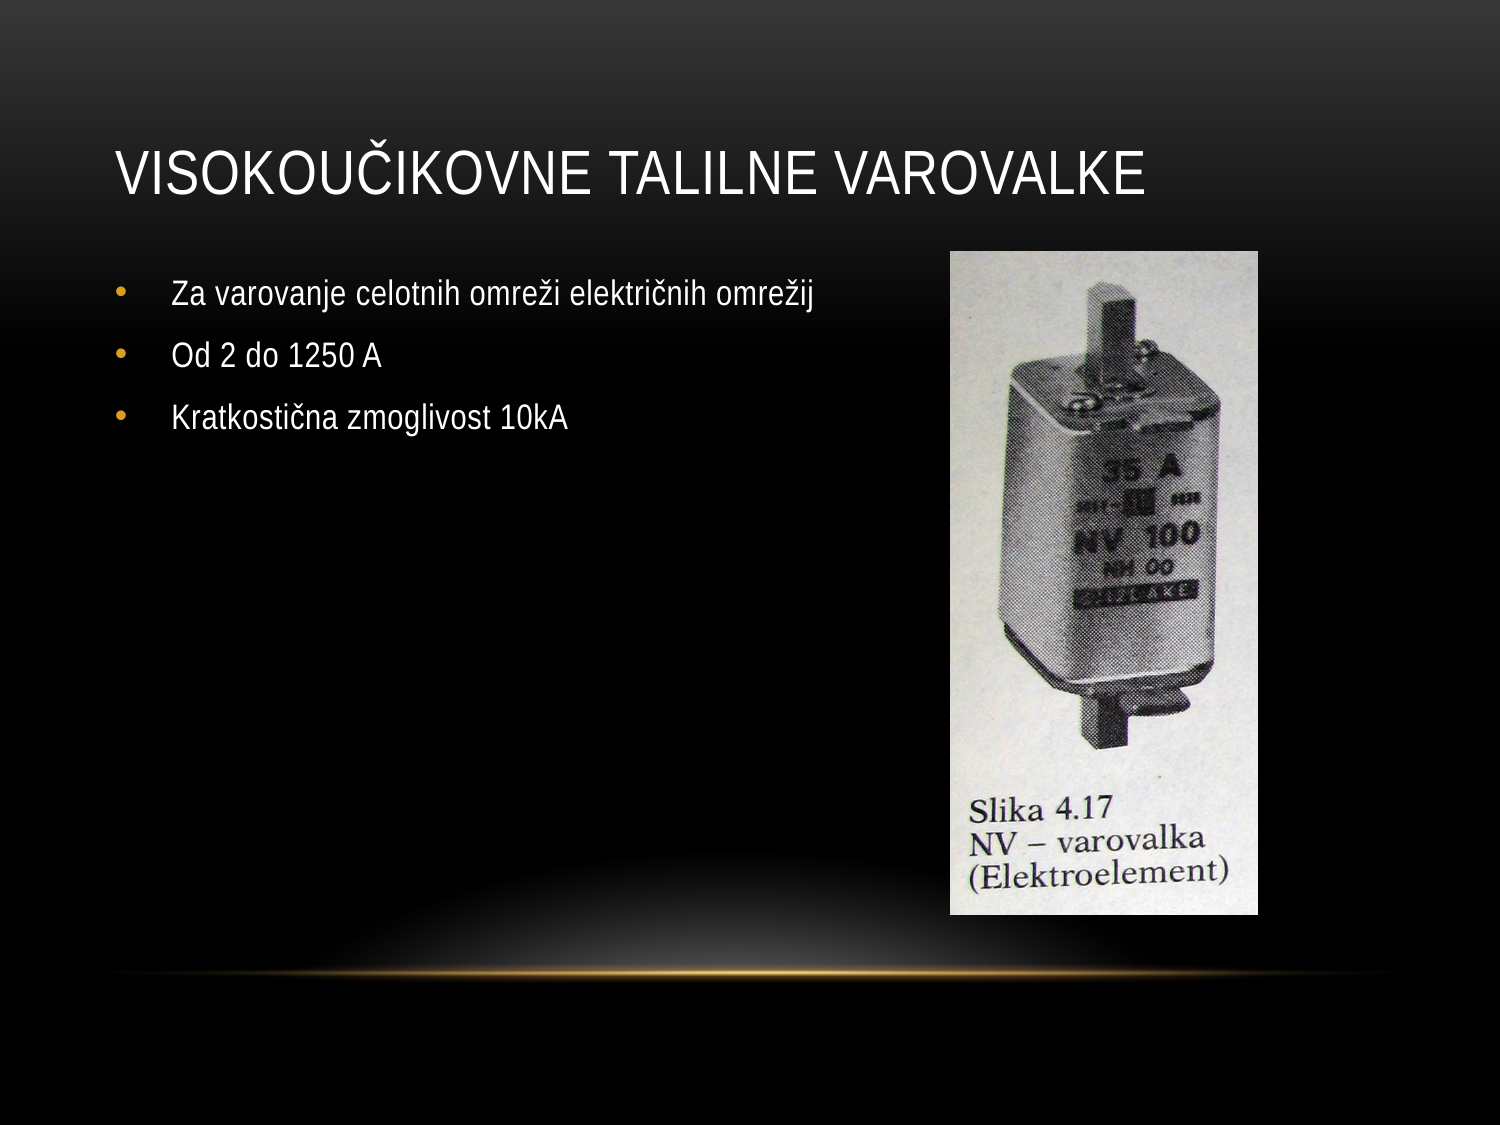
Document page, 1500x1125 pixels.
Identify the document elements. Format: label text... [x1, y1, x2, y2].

title Visokoučikovne talilne varovalke [100, 101, 1401, 290]
picture [0, 0, 1500, 1125]
list Za varovanje celotnih omreži električnih omrežij Od 2 do 1250 A Kratkostična zmoglivost 10kA [99, 262, 1400, 938]
